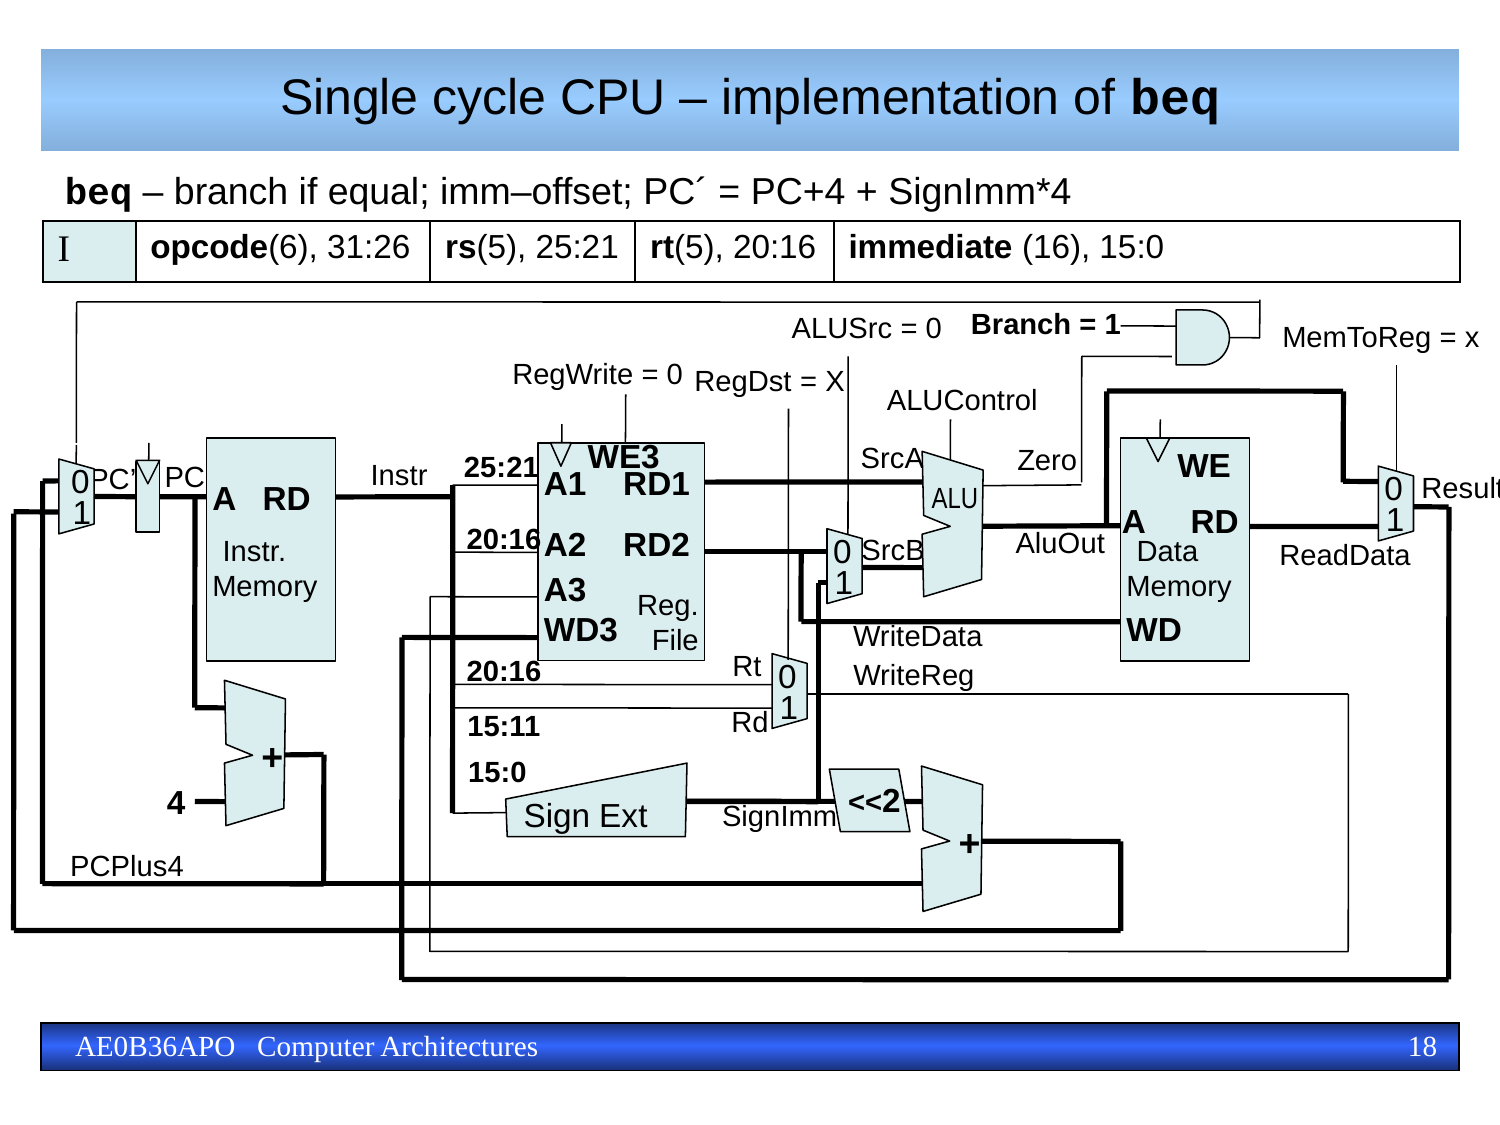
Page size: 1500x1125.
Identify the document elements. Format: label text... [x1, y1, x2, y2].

table_header opcode(6), 31:26 [137, 222, 429, 281]
text_box 0 [782, 667, 792, 680]
text_box Rt [726, 641, 768, 689]
text_box Instr. Memory [206, 438, 336, 470]
text_box SrcB [863, 547, 876, 558]
text_box Reg. File [538, 508, 705, 516]
text_box RegWrite = 0 [506, 349, 698, 396]
text_box [1176, 309, 1230, 365]
text_box Data Memory [1120, 547, 1250, 661]
text_box SignImm [716, 791, 844, 839]
text_box 1 [54, 485, 98, 538]
text_box Branch = 1 [964, 299, 1128, 347]
title Single cycle CPU – implementation of beq [41, 49, 1459, 151]
text_box Reg. File [548, 569, 705, 661]
text_box PC [158, 452, 206, 500]
text_box Instr [364, 449, 434, 497]
text_box [1146, 438, 1170, 462]
text_box SrcB [858, 524, 932, 572]
text_box [921, 844, 982, 912]
text_box ALU [925, 473, 985, 521]
text_box [839, 828, 910, 832]
text_box 0 [827, 523, 858, 576]
text_box [922, 451, 984, 516]
text_box [224, 680, 286, 751]
table_header immediate (16), 15:0 [835, 222, 1459, 281]
text_box [922, 521, 983, 597]
text_box 1 [773, 680, 805, 732]
text_box MemToReg = x [1276, 312, 1486, 360]
table_header rt(5), 20:16 [636, 222, 833, 281]
text_box Reg. File [566, 442, 581, 456]
text_box beq – branch if equal; imm–offset; PC´ = PC+4 + SignImm*4 [49, 163, 1450, 220]
text_box Data Memory [1120, 438, 1250, 494]
text_box [803, 662, 808, 720]
text_box Sign Ext [505, 763, 687, 837]
text_box 20:16 [460, 646, 548, 694]
text_box [550, 442, 572, 467]
text_box ReadData [1273, 530, 1417, 578]
text_box 0 [1378, 461, 1409, 514]
text_box PCPlus4 [64, 841, 190, 881]
text_box RegDst = X [688, 355, 851, 403]
text_box Zero [1011, 435, 1080, 483]
text_box 1 [828, 555, 860, 608]
text_box AluOut [1009, 518, 1112, 565]
text_box 15:0 [462, 749, 533, 795]
text_box A RD [1115, 494, 1260, 547]
text_box ALUSrc = 0 [785, 303, 949, 351]
text_box 0 [75, 472, 85, 485]
text_box WriteData [847, 611, 989, 659]
text_box [1409, 474, 1414, 532]
text_box A2 RD2 [548, 516, 705, 569]
text_box ALUControl [881, 375, 1045, 422]
text_box 4 [140, 773, 201, 830]
text_box + [242, 727, 302, 785]
text_box 0 [1388, 479, 1398, 492]
text_box + [939, 812, 999, 870]
table_header I [44, 222, 135, 281]
text_box [921, 766, 983, 837]
text_box [858, 537, 863, 595]
text_box [136, 460, 160, 532]
text_box WE [1171, 438, 1254, 490]
text_box Reg. File [676, 442, 705, 456]
text_box Reg. File [538, 442, 555, 456]
text_box 0 [772, 648, 803, 697]
text_box [224, 758, 285, 826]
text_box PC’ [96, 454, 143, 502]
text_box <<2 [823, 771, 916, 828]
text_box A3 WD3 [537, 562, 632, 655]
text_box 15:11 [461, 701, 547, 749]
text_box 0 [53, 454, 96, 507]
text_box Instr. Memory [206, 523, 336, 661]
text_box 1 [1379, 492, 1411, 545]
text_box 20:16 [460, 514, 548, 562]
text_box A1 RD1 [538, 456, 705, 508]
text_box 25:21 [458, 442, 538, 490]
text_box WD [1120, 602, 1203, 654]
text_box Result [1415, 463, 1500, 511]
text_box SrcA [854, 433, 931, 481]
table_header rs(5), 25:21 [431, 222, 634, 281]
text_box PC’ [96, 471, 104, 479]
text_box WE3 [581, 429, 676, 482]
text_box 0 [837, 542, 847, 555]
text_box A RD [206, 470, 336, 523]
text_box Rd [725, 697, 775, 745]
text_box WriteReg [847, 659, 981, 698]
